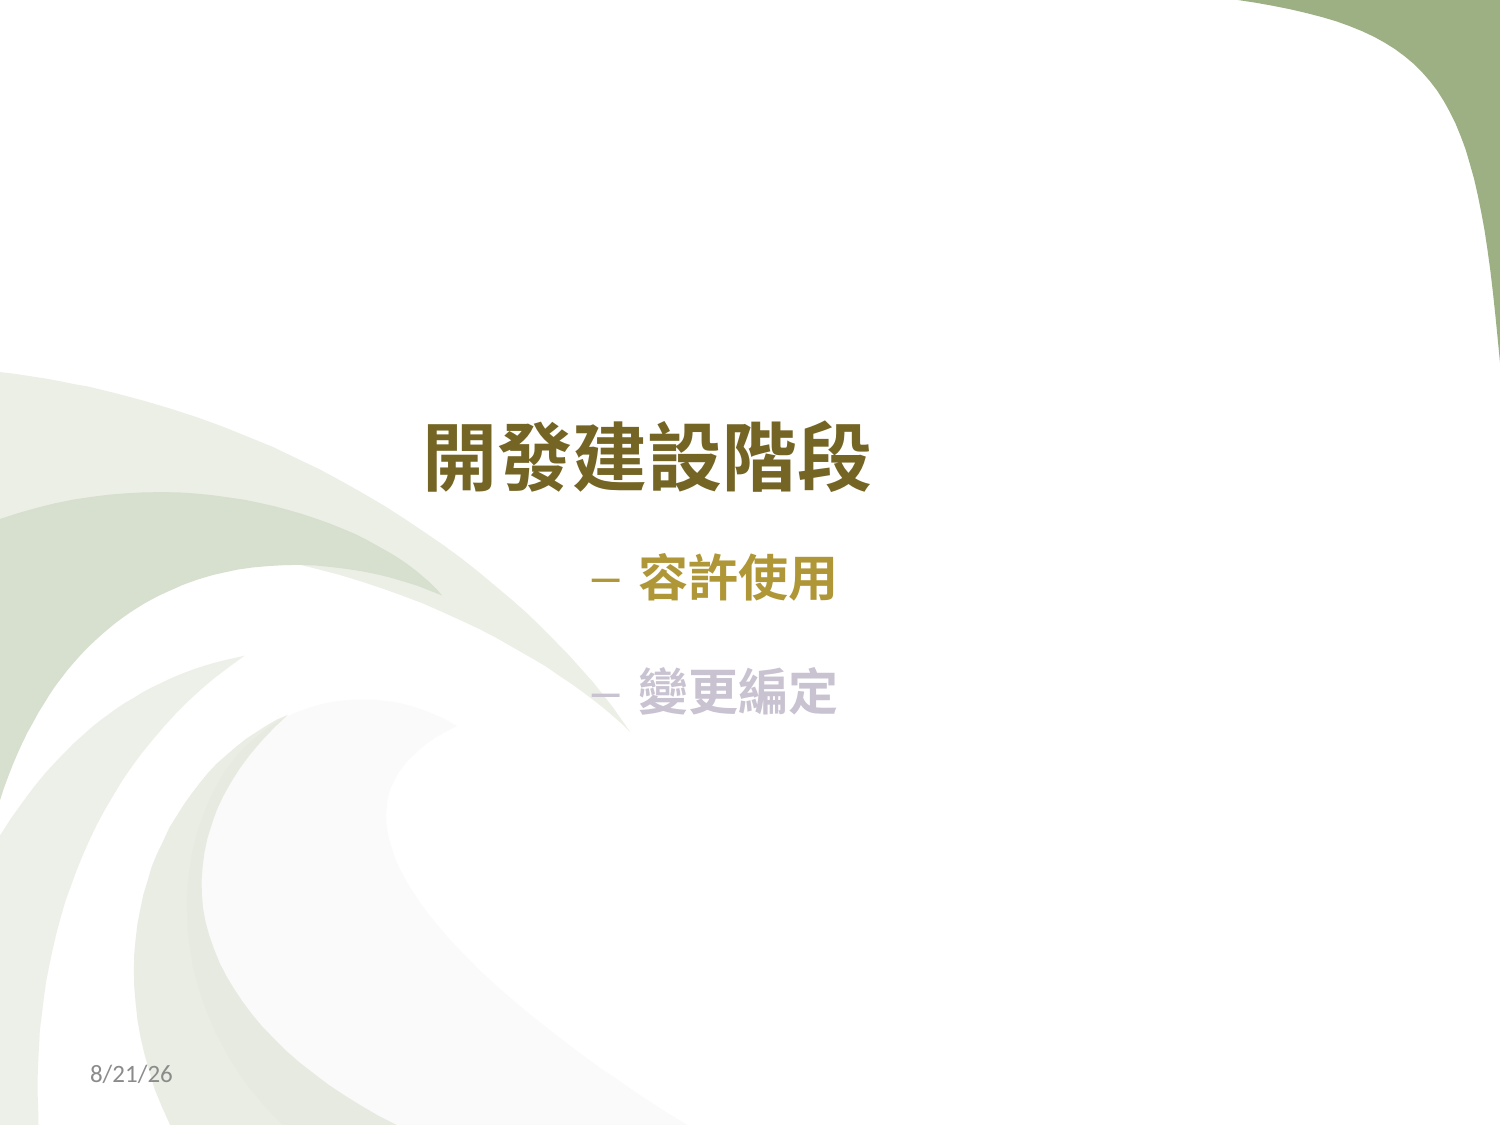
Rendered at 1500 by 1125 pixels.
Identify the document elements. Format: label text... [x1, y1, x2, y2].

title 開發建設階段 [407, 361, 1162, 550]
slide_number 11/8/18 [75, 1042, 425, 1103]
list 容許使用 變更編定 [501, 538, 1297, 835]
